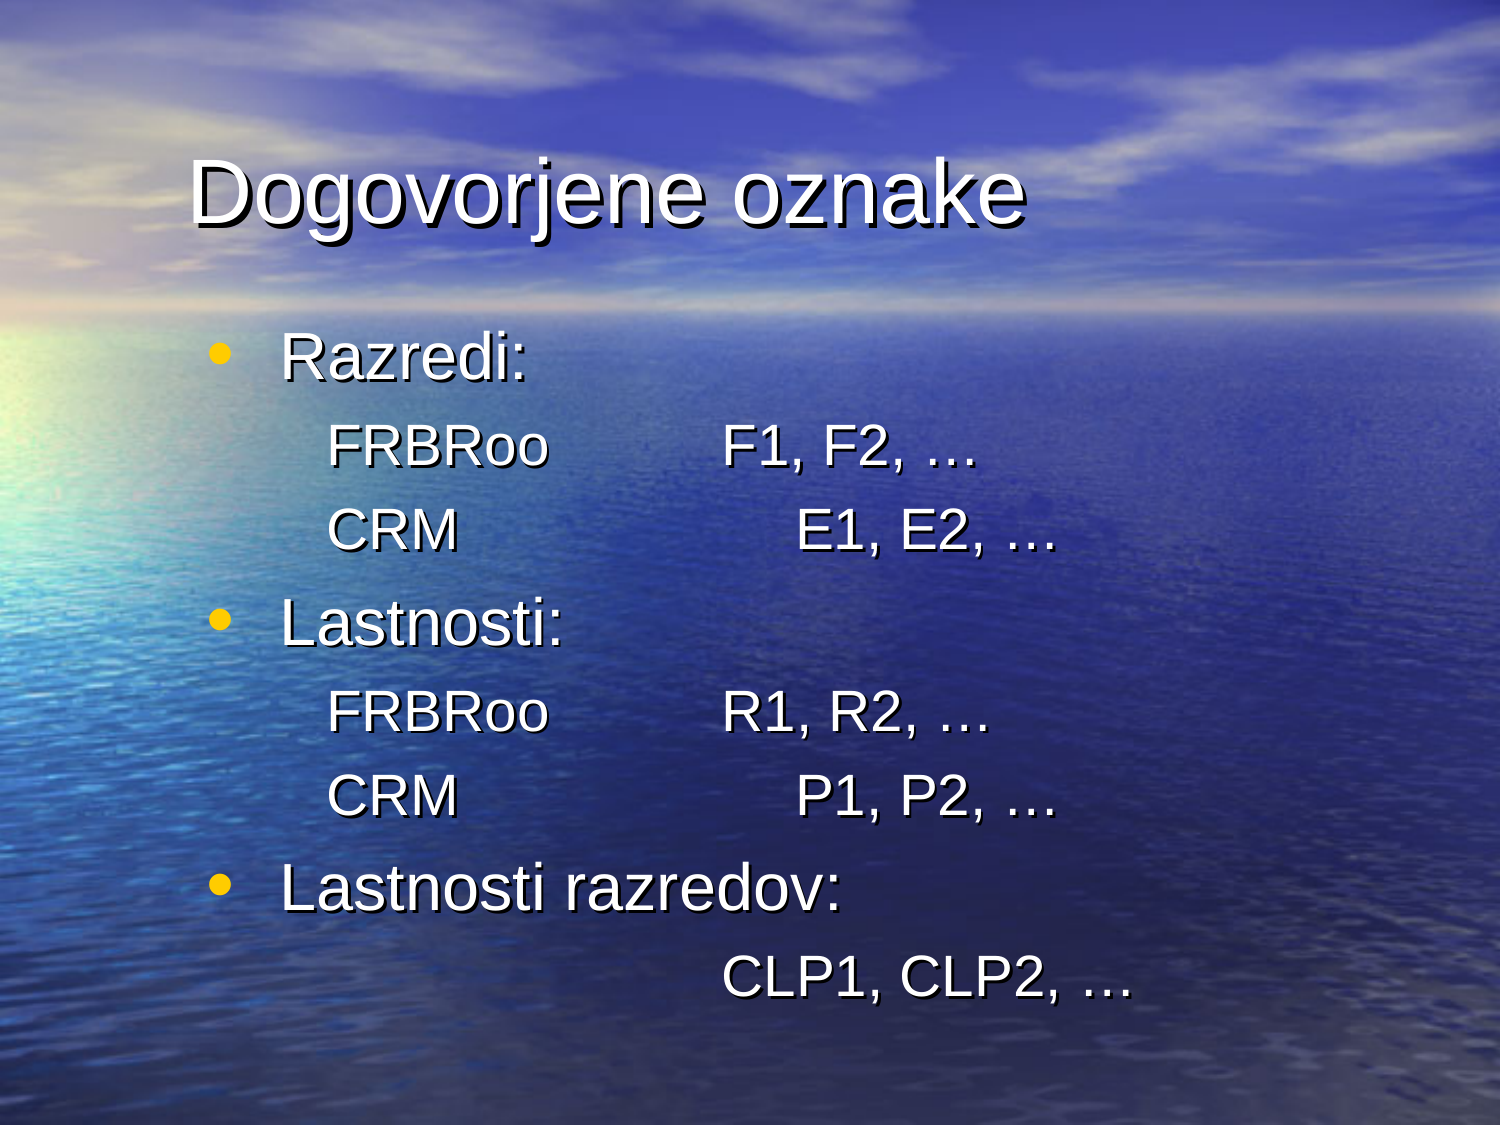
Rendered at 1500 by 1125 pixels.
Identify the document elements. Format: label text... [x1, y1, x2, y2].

title Dogovorjene oznake [110, 93, 1392, 282]
picture [0, 0, 1500, 1125]
list Razredi: FRBRoo F1, F2, … CRM E1, E2, … Lastnosti: FRBRoo R1, R2, … CRM P1, P2, … Lastnosti razredov: CLP1, CLP2, … [206, 312, 1392, 1022]
